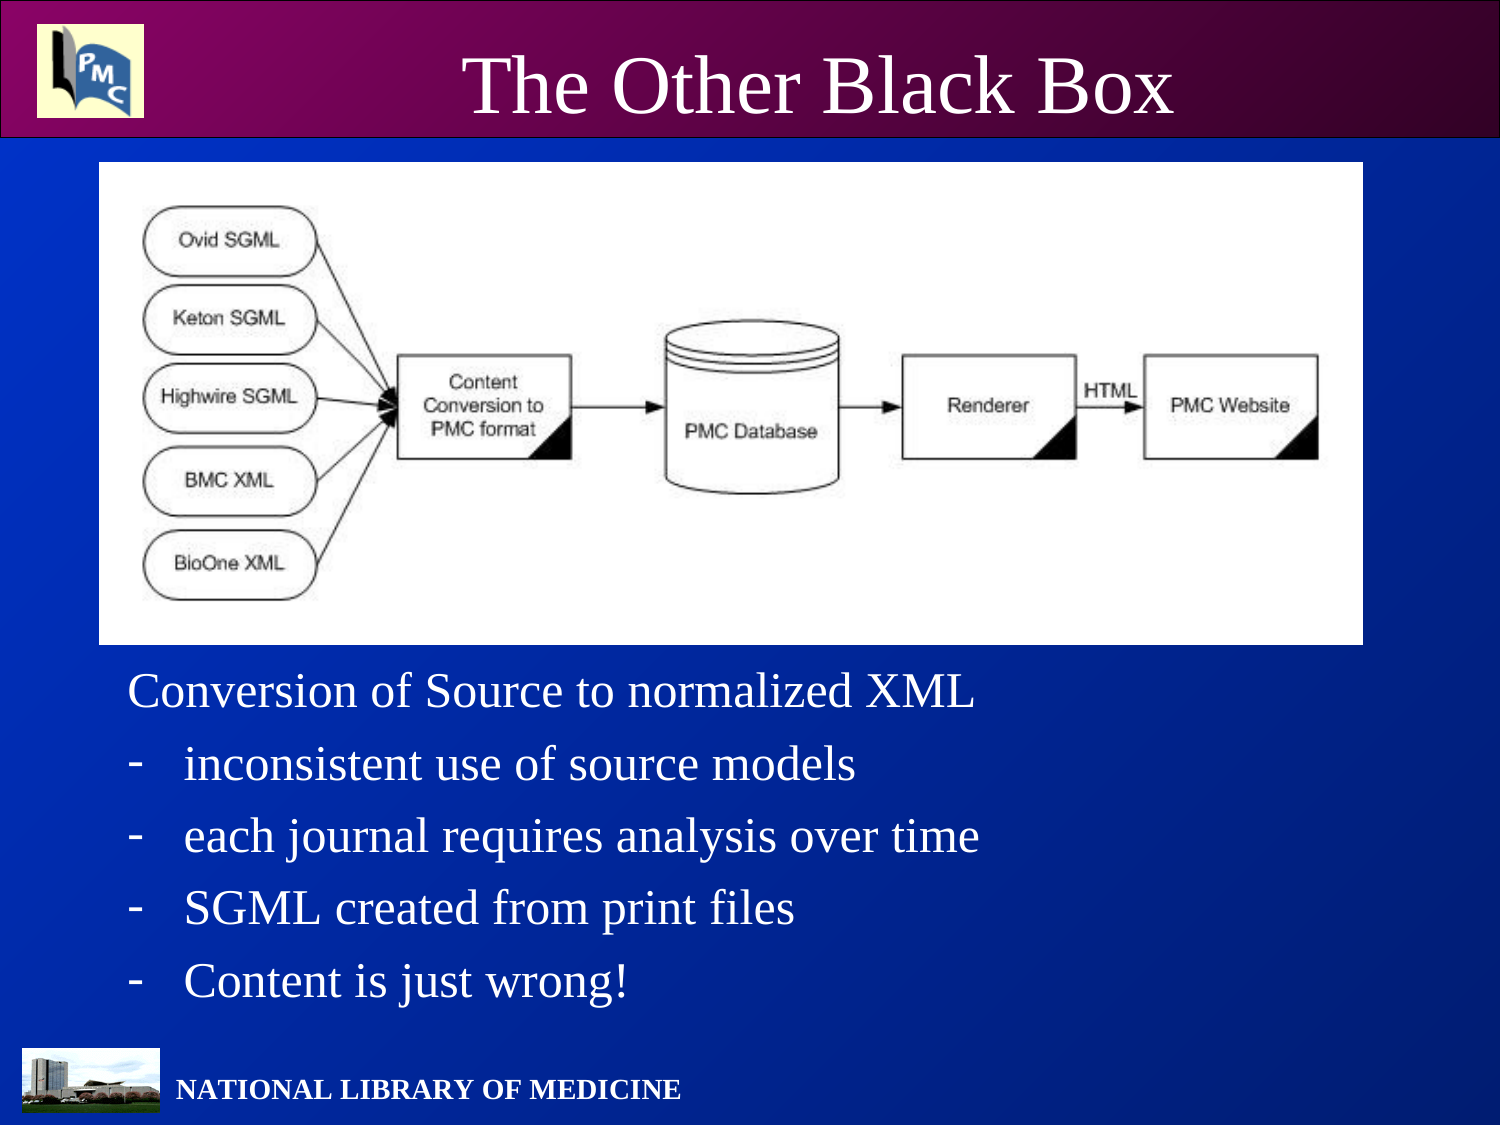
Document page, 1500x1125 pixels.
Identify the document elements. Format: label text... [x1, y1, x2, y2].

list Conversion of Source to normalized XML inconsistent use of source models each journal requires analysis over time SGML created from print files Content is just wrong! [112, 650, 1401, 1016]
picture [22, 1048, 160, 1113]
title The Other Black Box [174, 22, 1463, 138]
picture [99, 162, 1363, 645]
